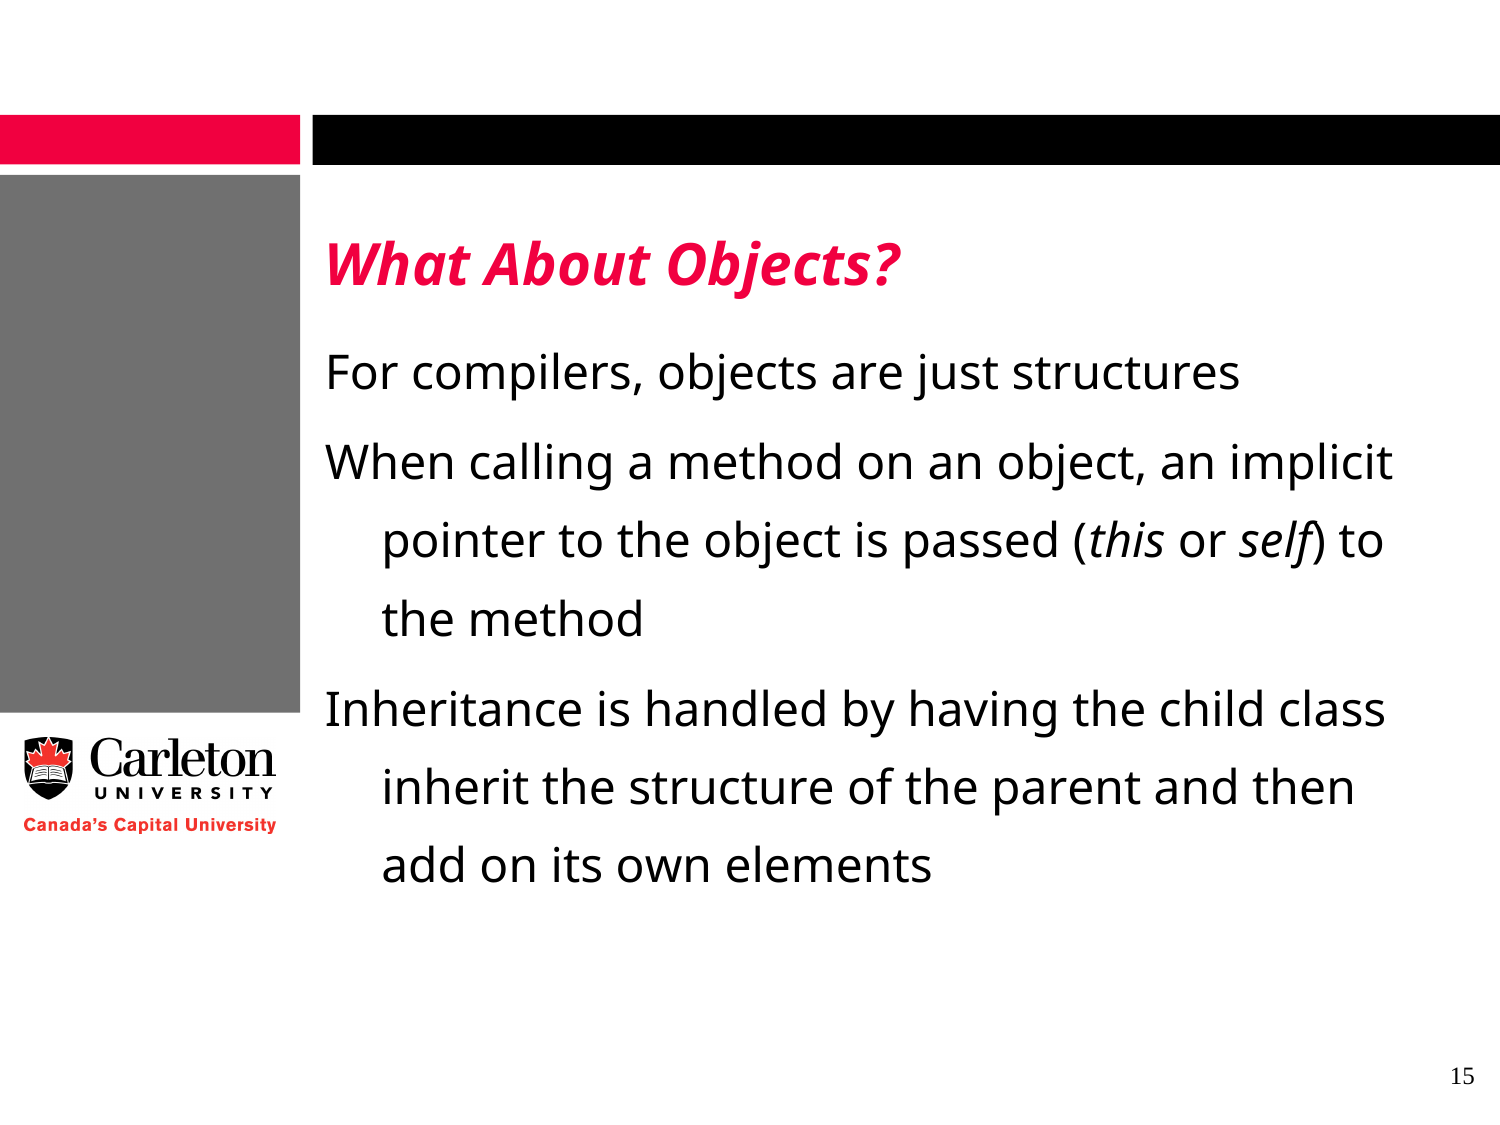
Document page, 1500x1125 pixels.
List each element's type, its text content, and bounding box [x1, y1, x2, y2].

list For compilers, objects are just structures When calling a method on an object, an implicit pointer to the object is passed (this or self) to the method Inheritance is handled by having the child class inherit the structure of the parent and then add on its own elements [324, 324, 1450, 1036]
title What About Objects? [324, 194, 1450, 324]
picture [24, 737, 276, 834]
